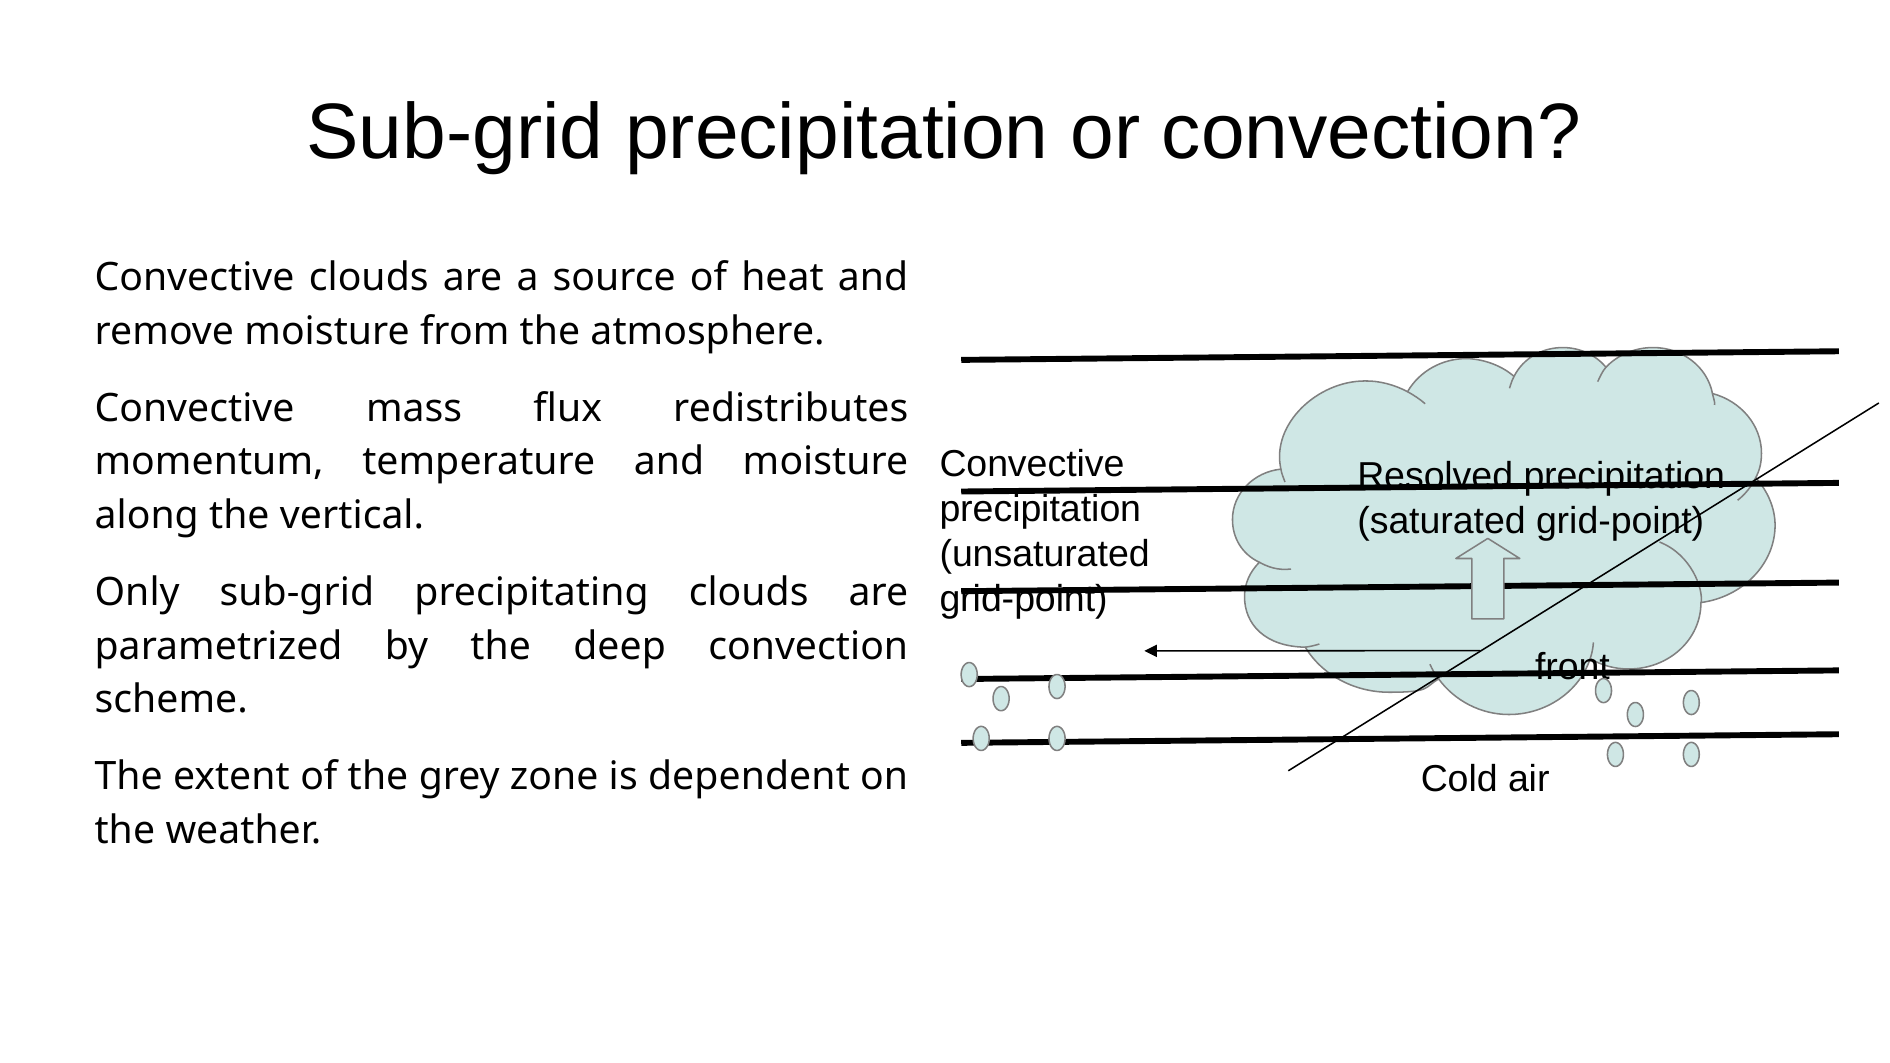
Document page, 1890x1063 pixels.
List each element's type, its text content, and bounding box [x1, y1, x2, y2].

text_box [1607, 742, 1624, 767]
text_box [1338, 678, 1434, 693]
text_box [1595, 487, 1776, 582]
text_box [1683, 742, 1700, 767]
text_box [1452, 651, 1484, 671]
text_box [1422, 680, 1437, 690]
text_box front [1484, 634, 1625, 695]
title Sub-grid precipitation or convection? [94, 42, 1796, 220]
text_box [993, 686, 1010, 711]
text_box [1511, 587, 1742, 669]
text_box Convective precipitation (unsaturated grid-point) [889, 431, 1165, 627]
text_box [1595, 678, 1612, 703]
text_box [1048, 726, 1066, 751]
text_box [1232, 492, 1641, 649]
text_box Resolved precipitation (saturated grid-point) [1307, 443, 1751, 549]
text_box [1627, 702, 1644, 727]
text_box [1308, 652, 1475, 672]
text_box [1438, 677, 1565, 715]
text_box [1048, 674, 1066, 699]
text_box [1247, 356, 1762, 485]
text_box [973, 726, 990, 751]
text_box Cold air [1370, 746, 1565, 807]
text_box [1683, 690, 1700, 715]
text_box [961, 662, 978, 687]
text_box [1543, 347, 1580, 351]
list Convective clouds are a source of heat and remove moisture from the atmosphere. Convective mass flux redistributes momentum, temperature and moisture along the vertical. Only sub-grid precipitating clouds are parametrized by the deep convection scheme. The extent of the grey zone is dependent on the weather. [94, 248, 910, 866]
